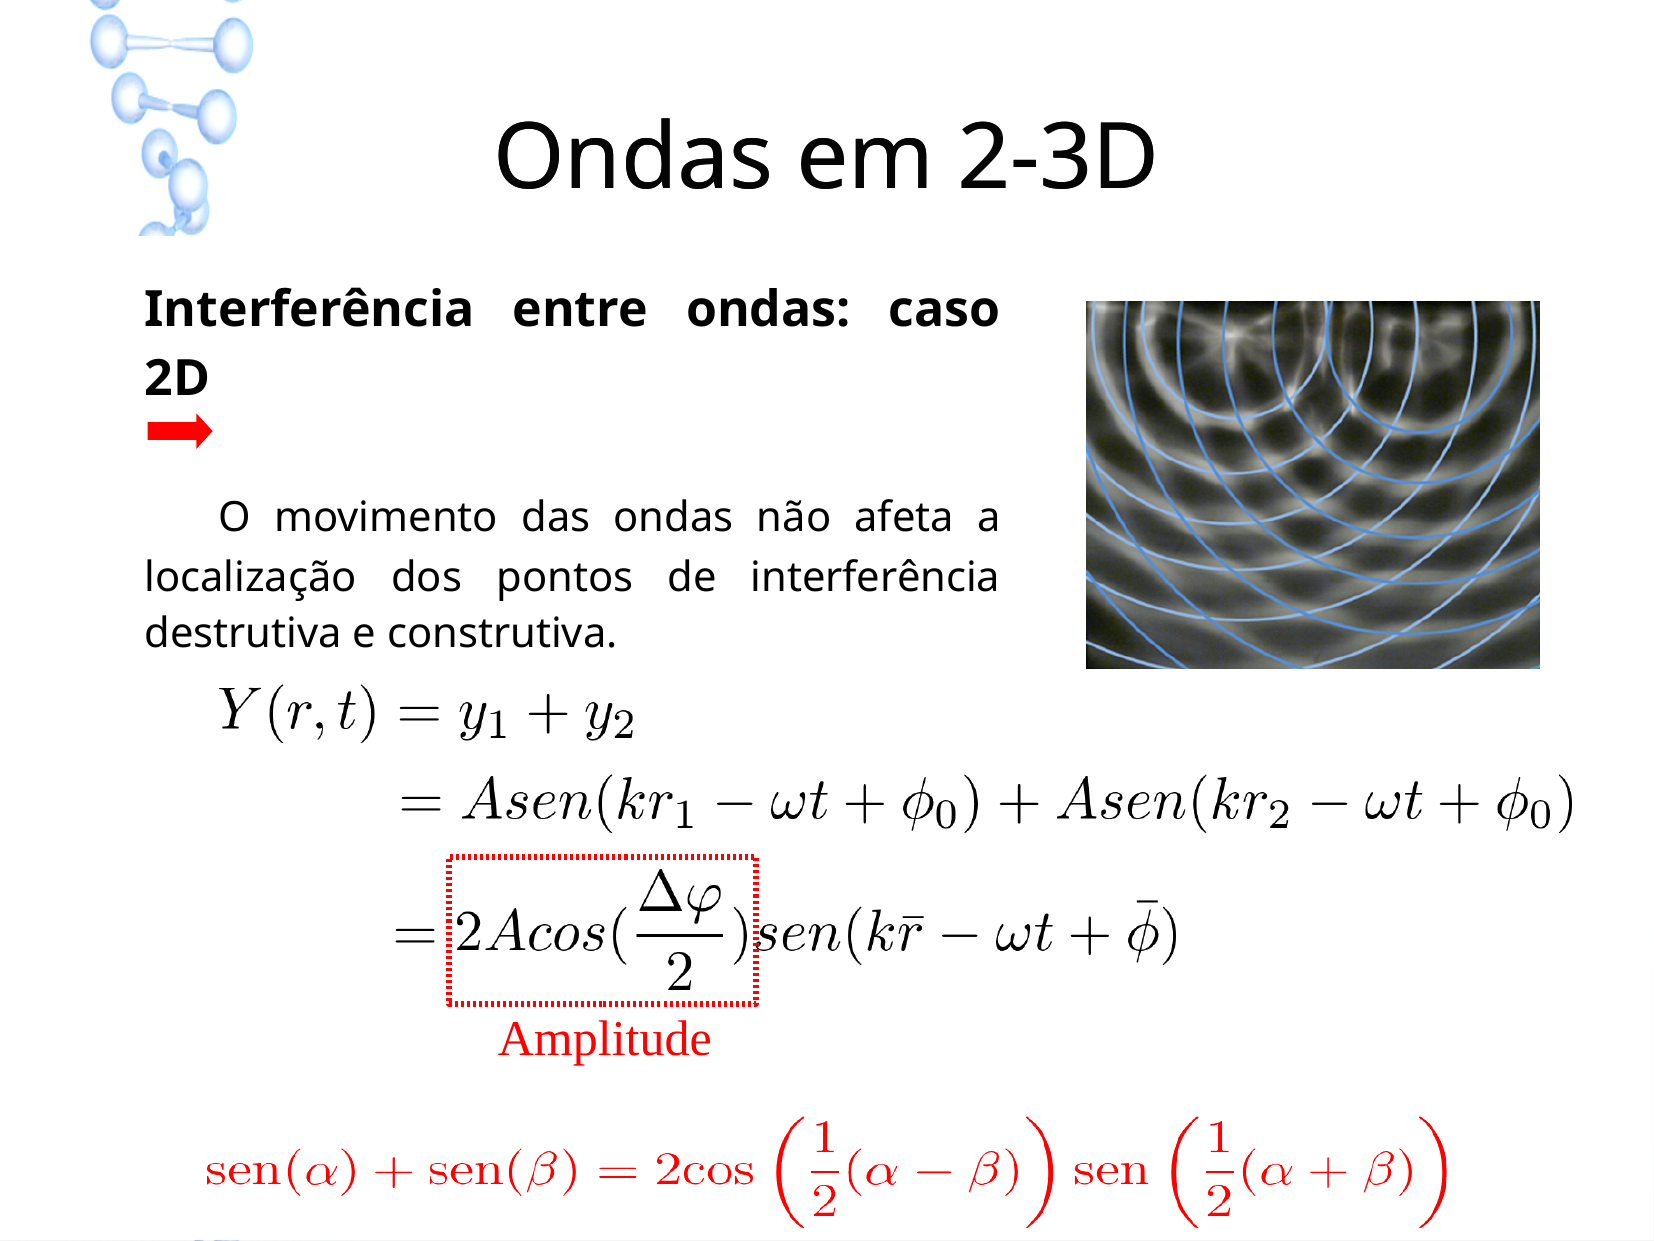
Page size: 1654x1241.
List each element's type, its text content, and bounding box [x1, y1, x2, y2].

text_box [0, 236, 1654, 1241]
text_box Amplitude [483, 1003, 728, 1075]
text_box Interferência entre ondas: caso 2D O movimento das ondas não afeta a localização dos pontos de interferência destrutiva e construtiva. [129, 265, 1016, 644]
picture [206, 1116, 1447, 1228]
picture [1086, 301, 1540, 669]
title Ondas em 2-3D [82, 49, 1571, 257]
picture [218, 684, 633, 743]
picture [401, 774, 1572, 833]
picture [0, 0, 1654, 236]
picture [395, 869, 1176, 990]
